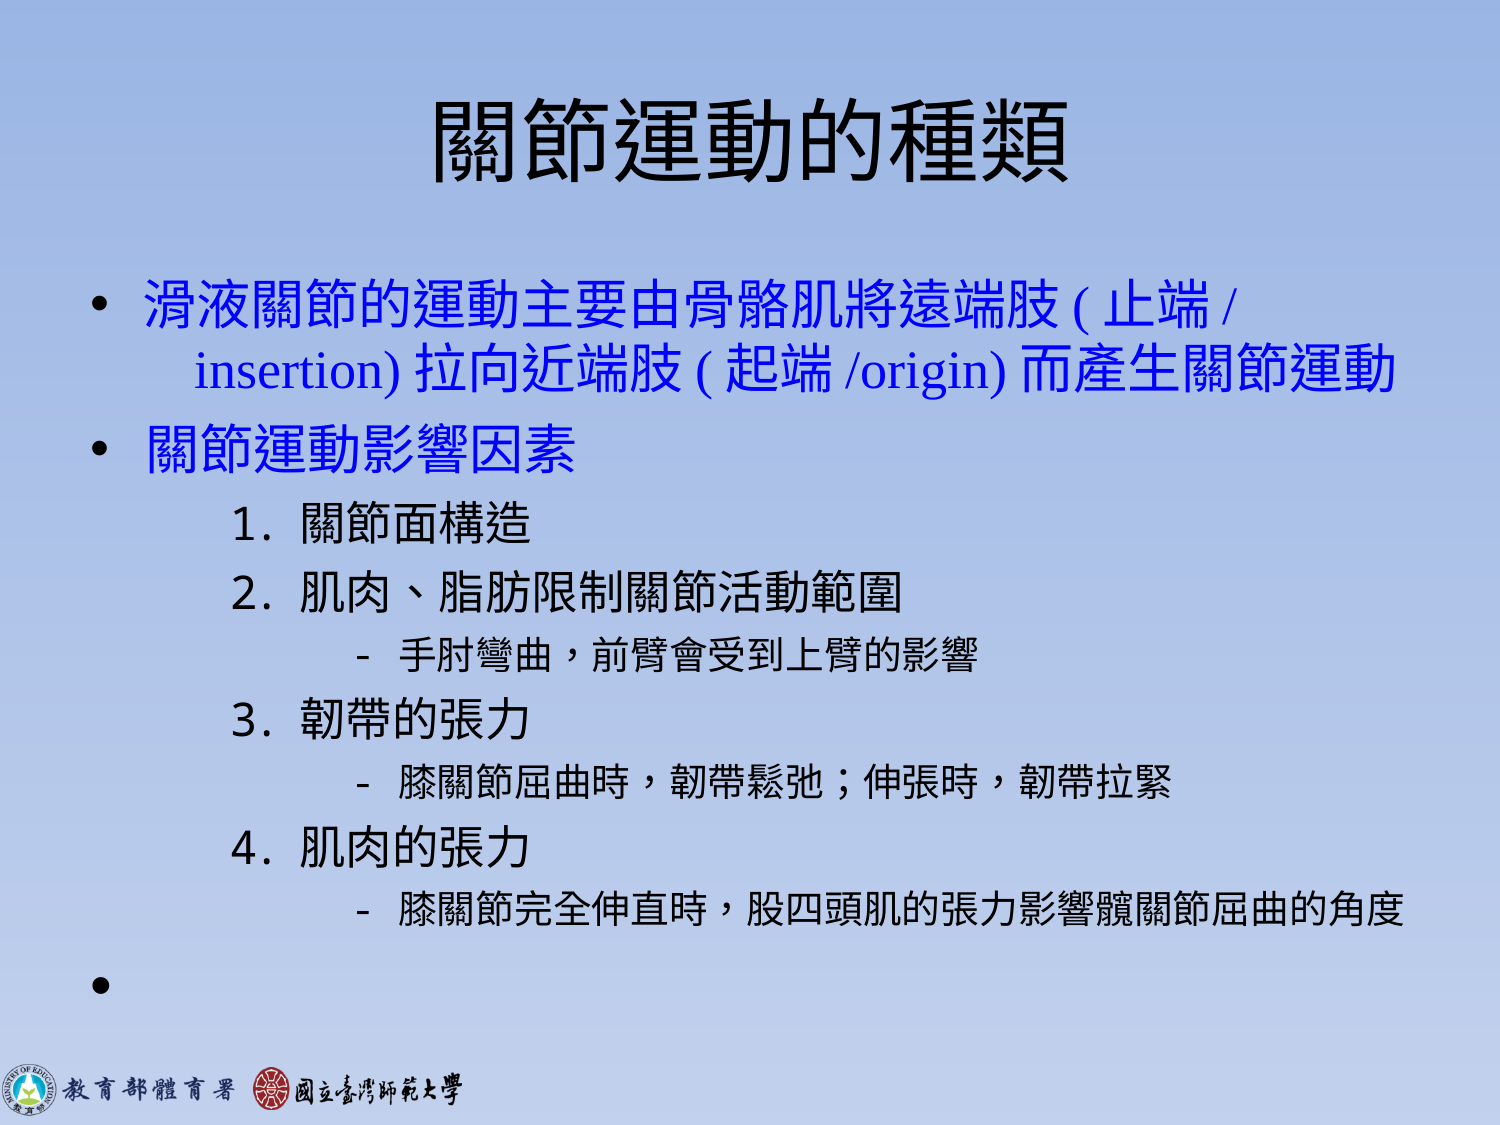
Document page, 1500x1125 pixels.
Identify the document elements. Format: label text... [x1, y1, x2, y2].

list 滑液關節的運動主要由骨骼肌將遠端肢(止端/insertion)拉向近端肢(起端/origin)而產生關節運動 關節運動影響因素 關節面構造 肌肉、脂肪限制關節活動範圍 手肘彎曲，前臂會受到上臂的影響 韌帶的張力 膝關節屈曲時，韌帶鬆弛；伸張時，韌帶拉緊 肌肉的張力 膝關節完全伸直時，股四頭肌的張力影響髖關節屈曲的角度 [75, 262, 1426, 1005]
title 關節運動的種類 [75, 45, 1426, 233]
